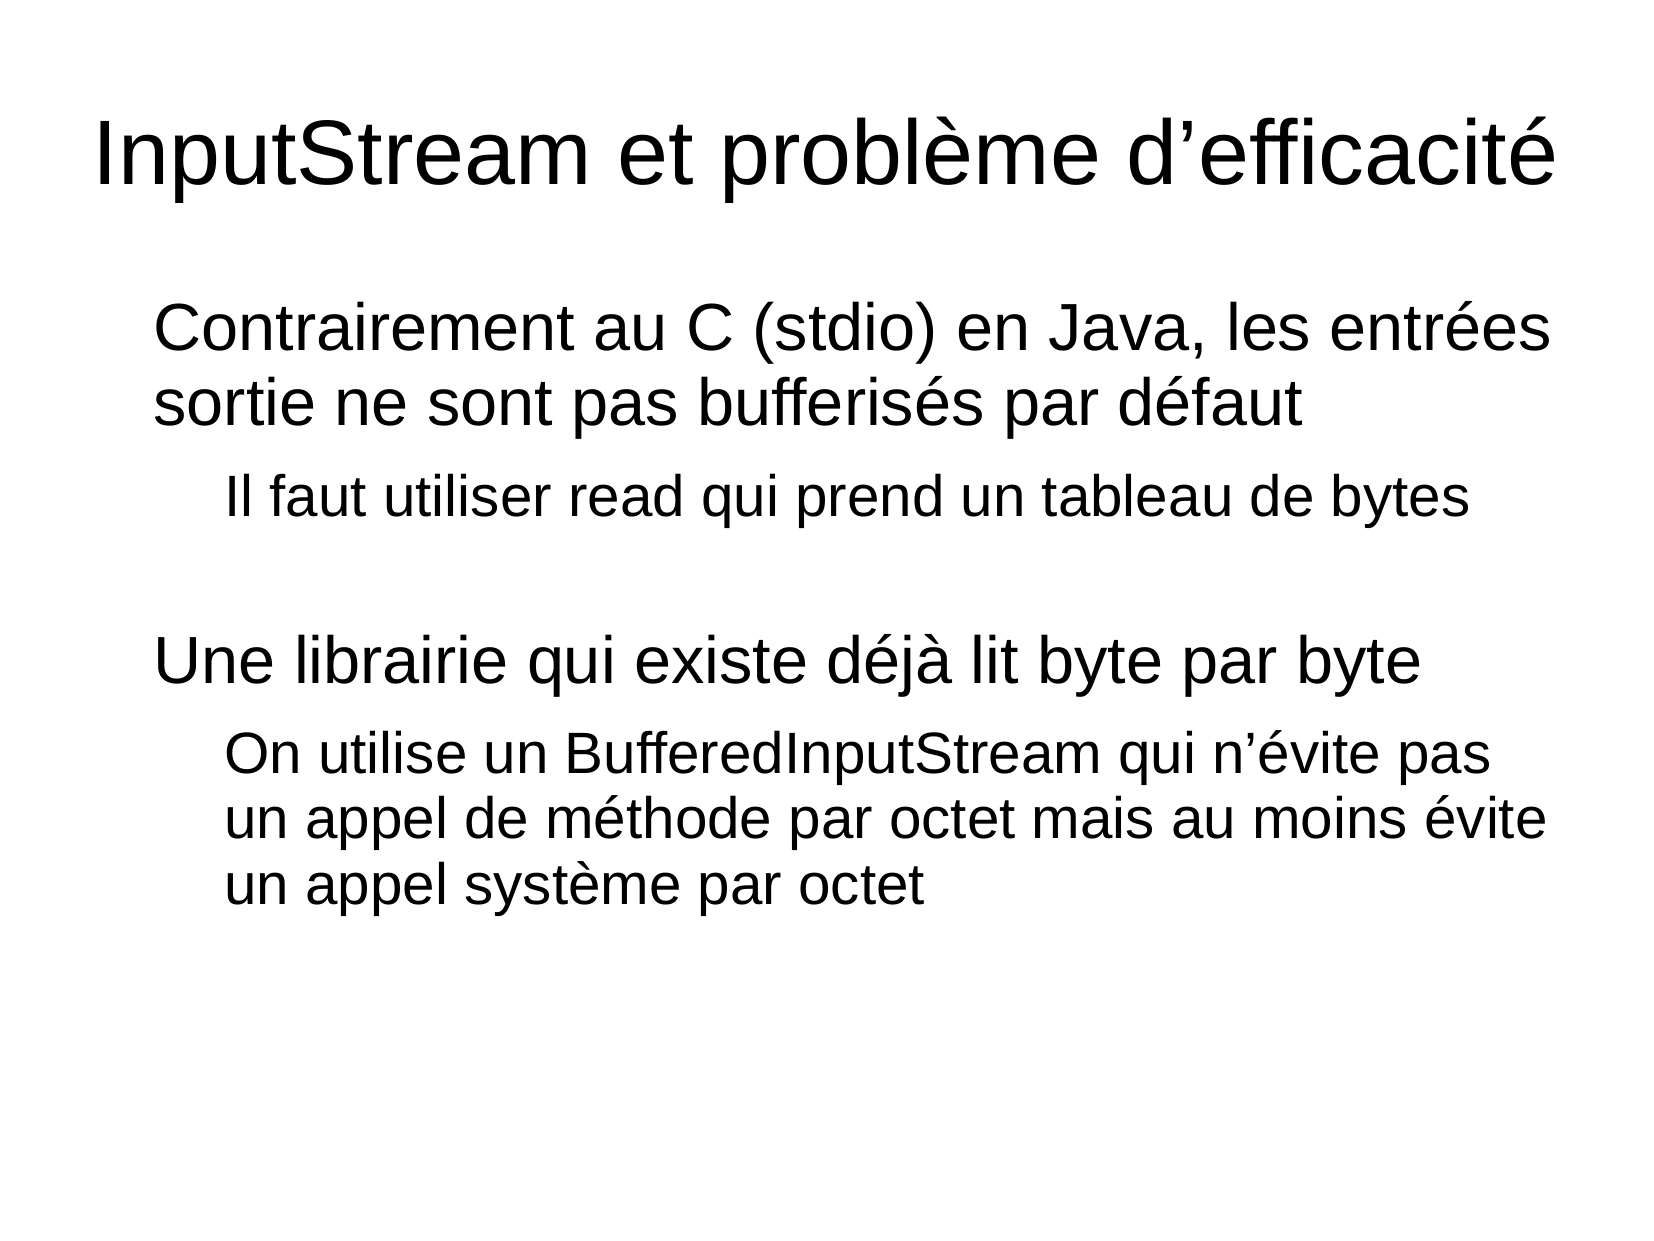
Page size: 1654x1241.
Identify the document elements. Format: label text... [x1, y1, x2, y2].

title InputStream et problème d’efficacité [82, 49, 1571, 257]
list Contrairement au C (stdio) en Java, les entrées sortie ne sont pas bufferisés par défaut Il faut utiliser read qui prend un tableau de bytes Une librairie qui existe déjà lit byte par byte On utilise un BufferedInputStream qui n’évite pas un appel de méthode par octet mais au moins évite un appel système par octet [82, 290, 1571, 1186]
